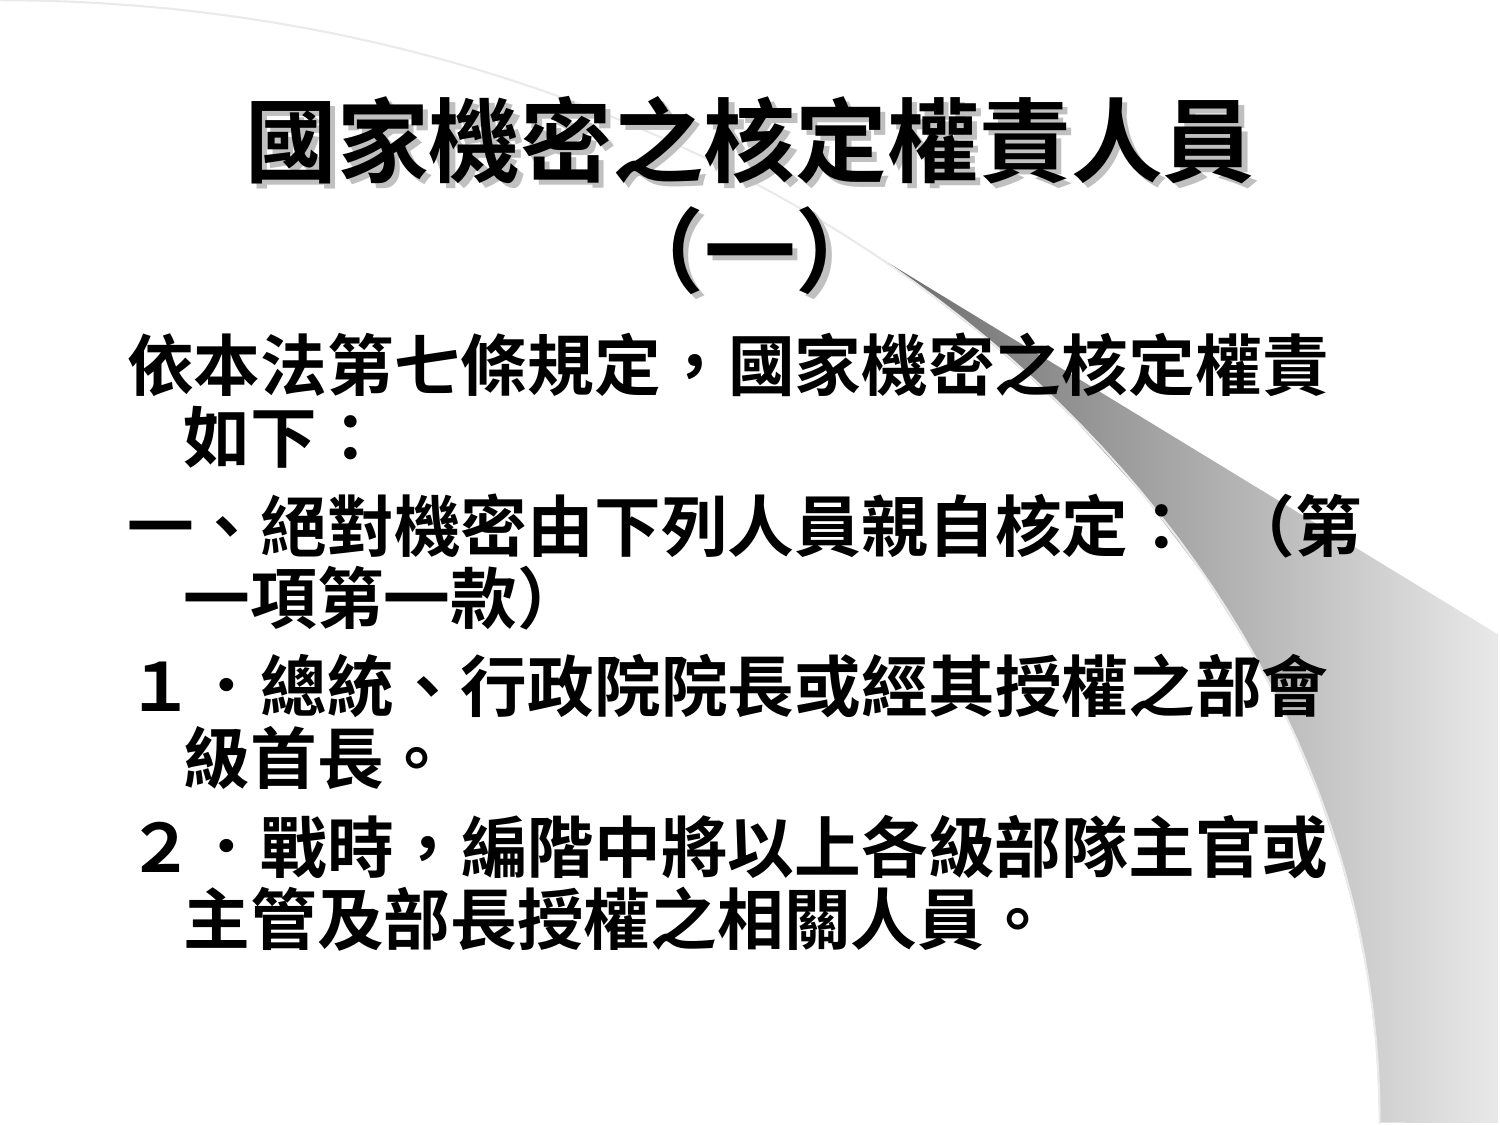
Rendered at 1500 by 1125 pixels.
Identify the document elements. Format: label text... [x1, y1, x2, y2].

list 依本法第七條規定，國家機密之核定權責如下： 一、絕對機密由下列人員親自核定： （第一項第一款） １．總統、行政院院長或經其授權之部會級首長。 ２．戰時，編階中將以上各級部隊主官或主管及部長授權之相關人員。 [112, 324, 1388, 1000]
title 國家機密之核定權責人員（一） [112, 99, 1388, 288]
